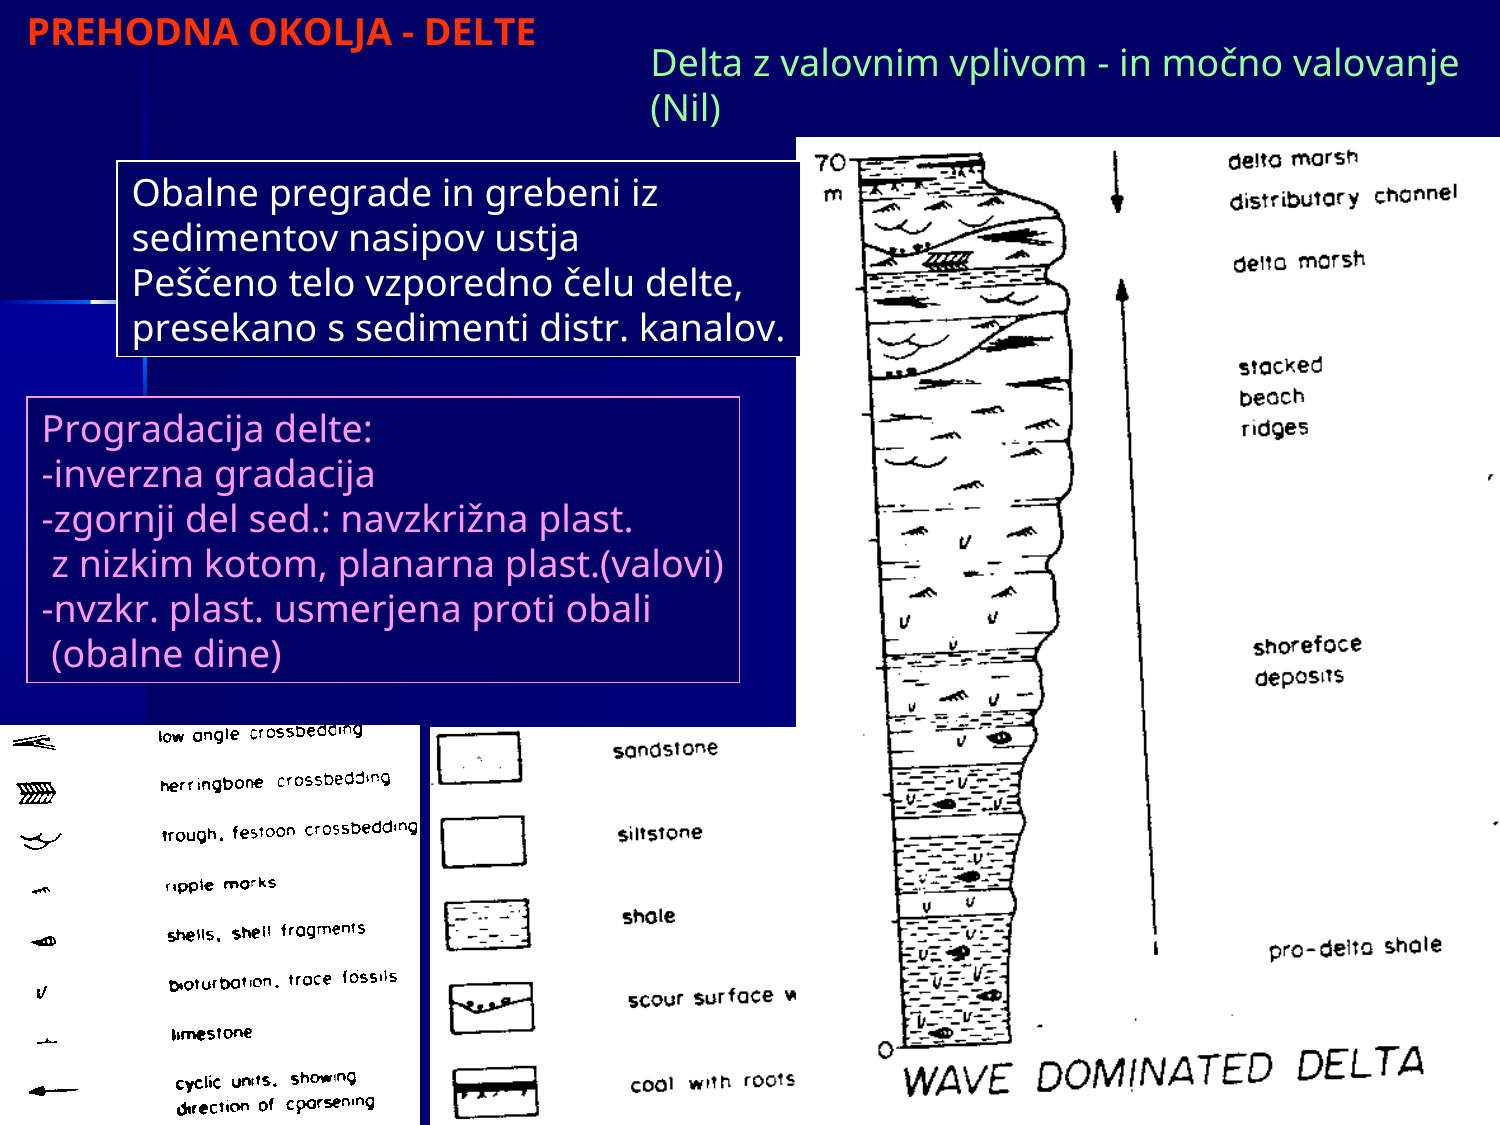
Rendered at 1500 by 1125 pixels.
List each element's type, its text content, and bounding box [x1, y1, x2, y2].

chart [430, 137, 1500, 1125]
chart [0, 725, 420, 1125]
text_box Progradacija delte: -inverzna gradacija -zgornji del sed.: navzkrižna plast. z nizkim kotom, planarna plast.(valovi) -nvzkr. plast. usmerjena proti obali (obalne dine) [26, 397, 740, 683]
text_box Delta z valovnim vplivom - in močno valovanje (Nil) [635, 30, 1476, 137]
text_box Obalne pregrade in grebeni iz sedimentov nasipov ustja Peščeno telo vzporedno čelu delte, presekano s sedimenti distr. kanalov. [116, 160, 801, 357]
text_box PREHODNA OKOLJA - DELTE [11, 0, 552, 61]
